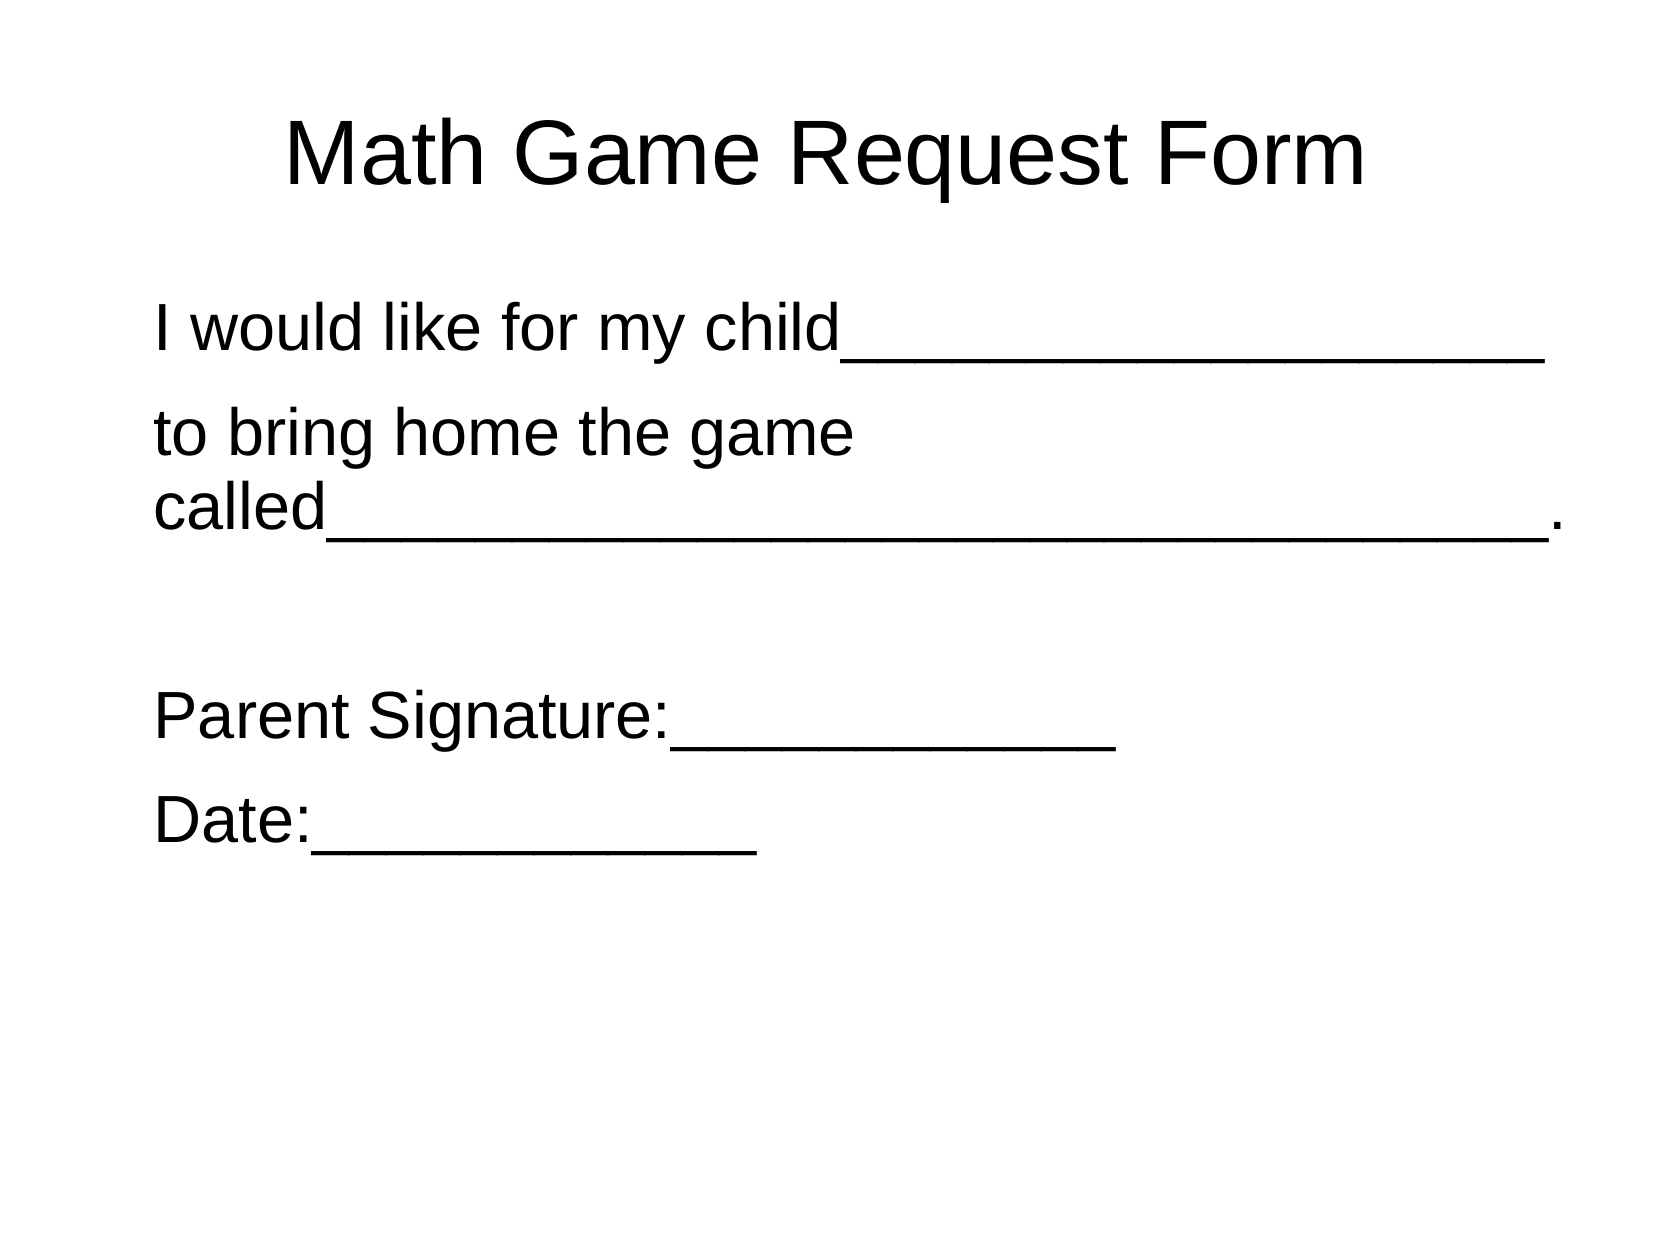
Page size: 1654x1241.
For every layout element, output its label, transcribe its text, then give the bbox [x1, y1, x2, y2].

title Math Game Request Form [82, 49, 1571, 257]
list I would like for my child___________________ to bring home the game called_________________________________. Parent Signature:____________ Date:____________ [82, 290, 1571, 1109]
